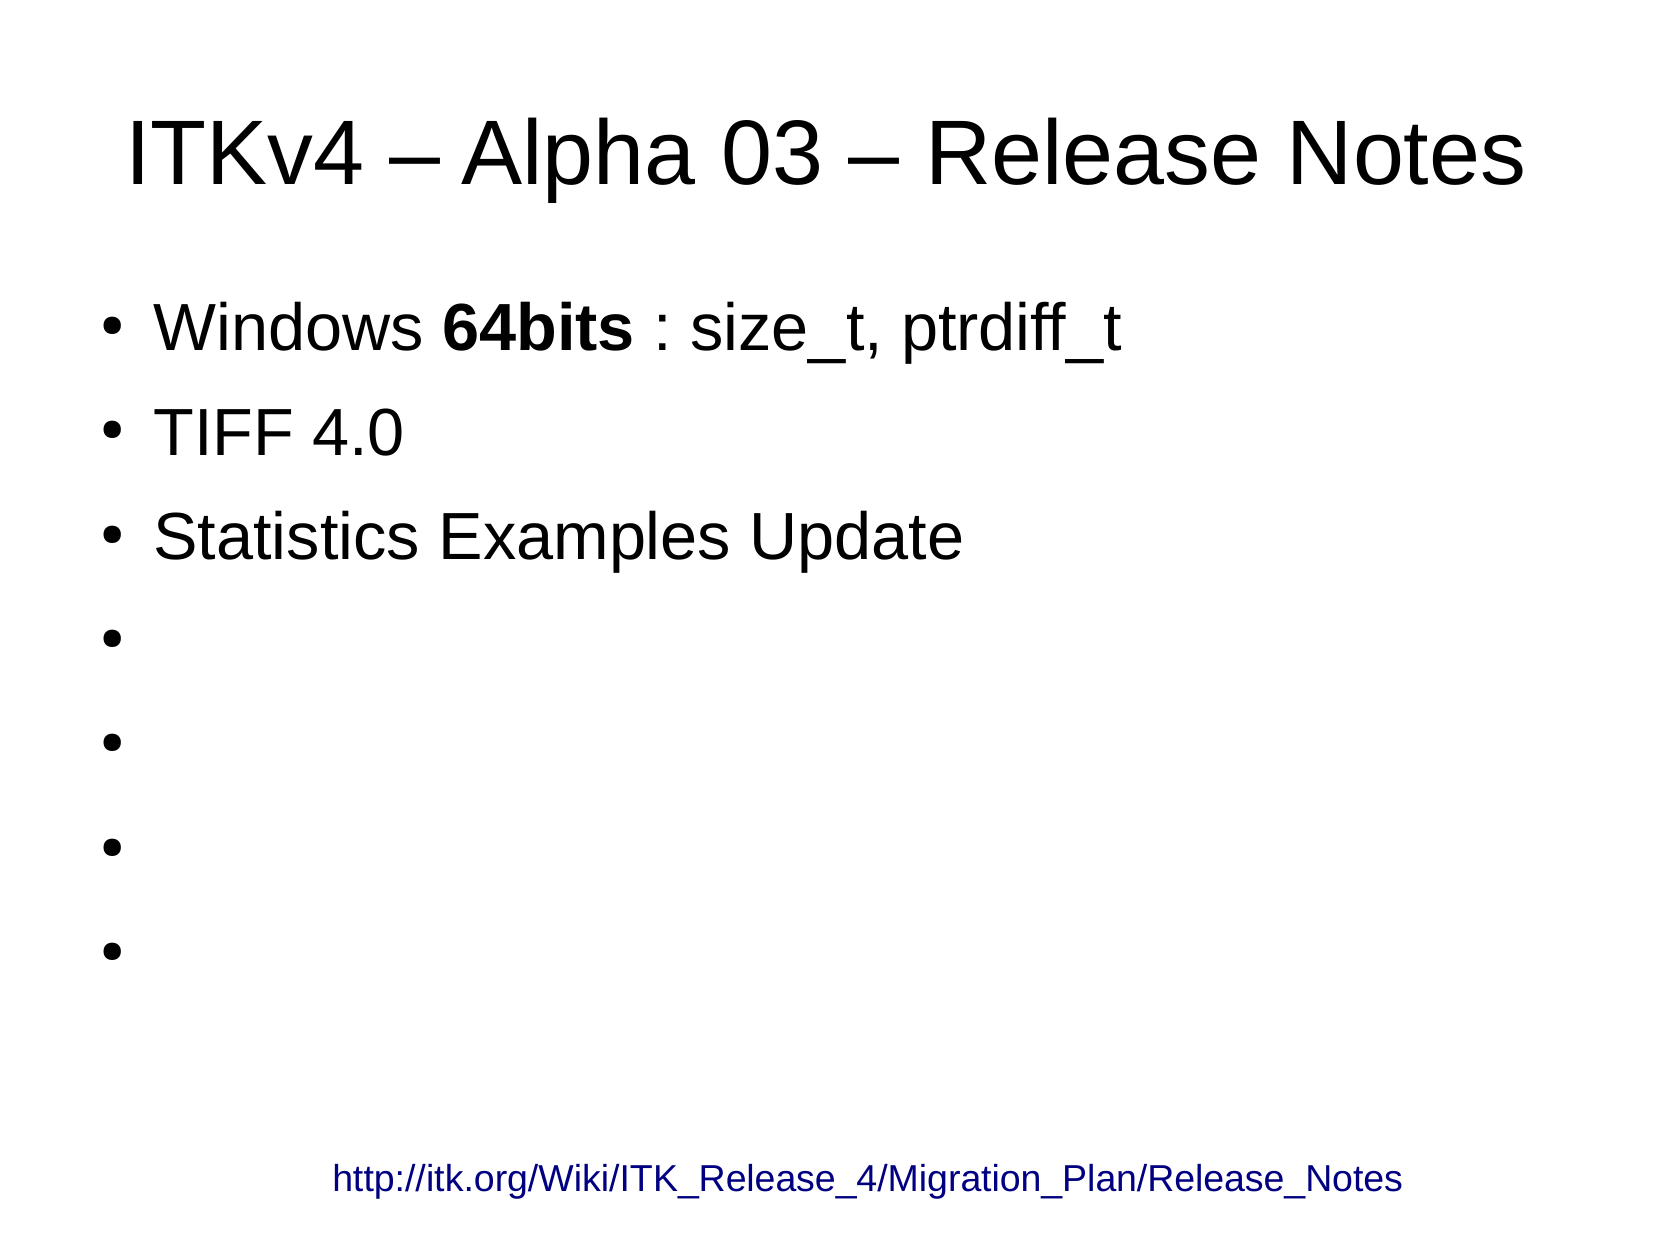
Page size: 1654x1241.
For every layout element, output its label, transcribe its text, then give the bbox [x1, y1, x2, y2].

text_box http://itk.org/Wiki/ITK_Release_4/Migration_Plan/Release_Notes [317, 1150, 1463, 1208]
list Windows 64bits : size_t, ptrdiff_t TIFF 4.0 Statistics Examples Update [82, 290, 1613, 1109]
title ITKv4 – Alpha 03 – Release Notes [82, 56, 1571, 250]
